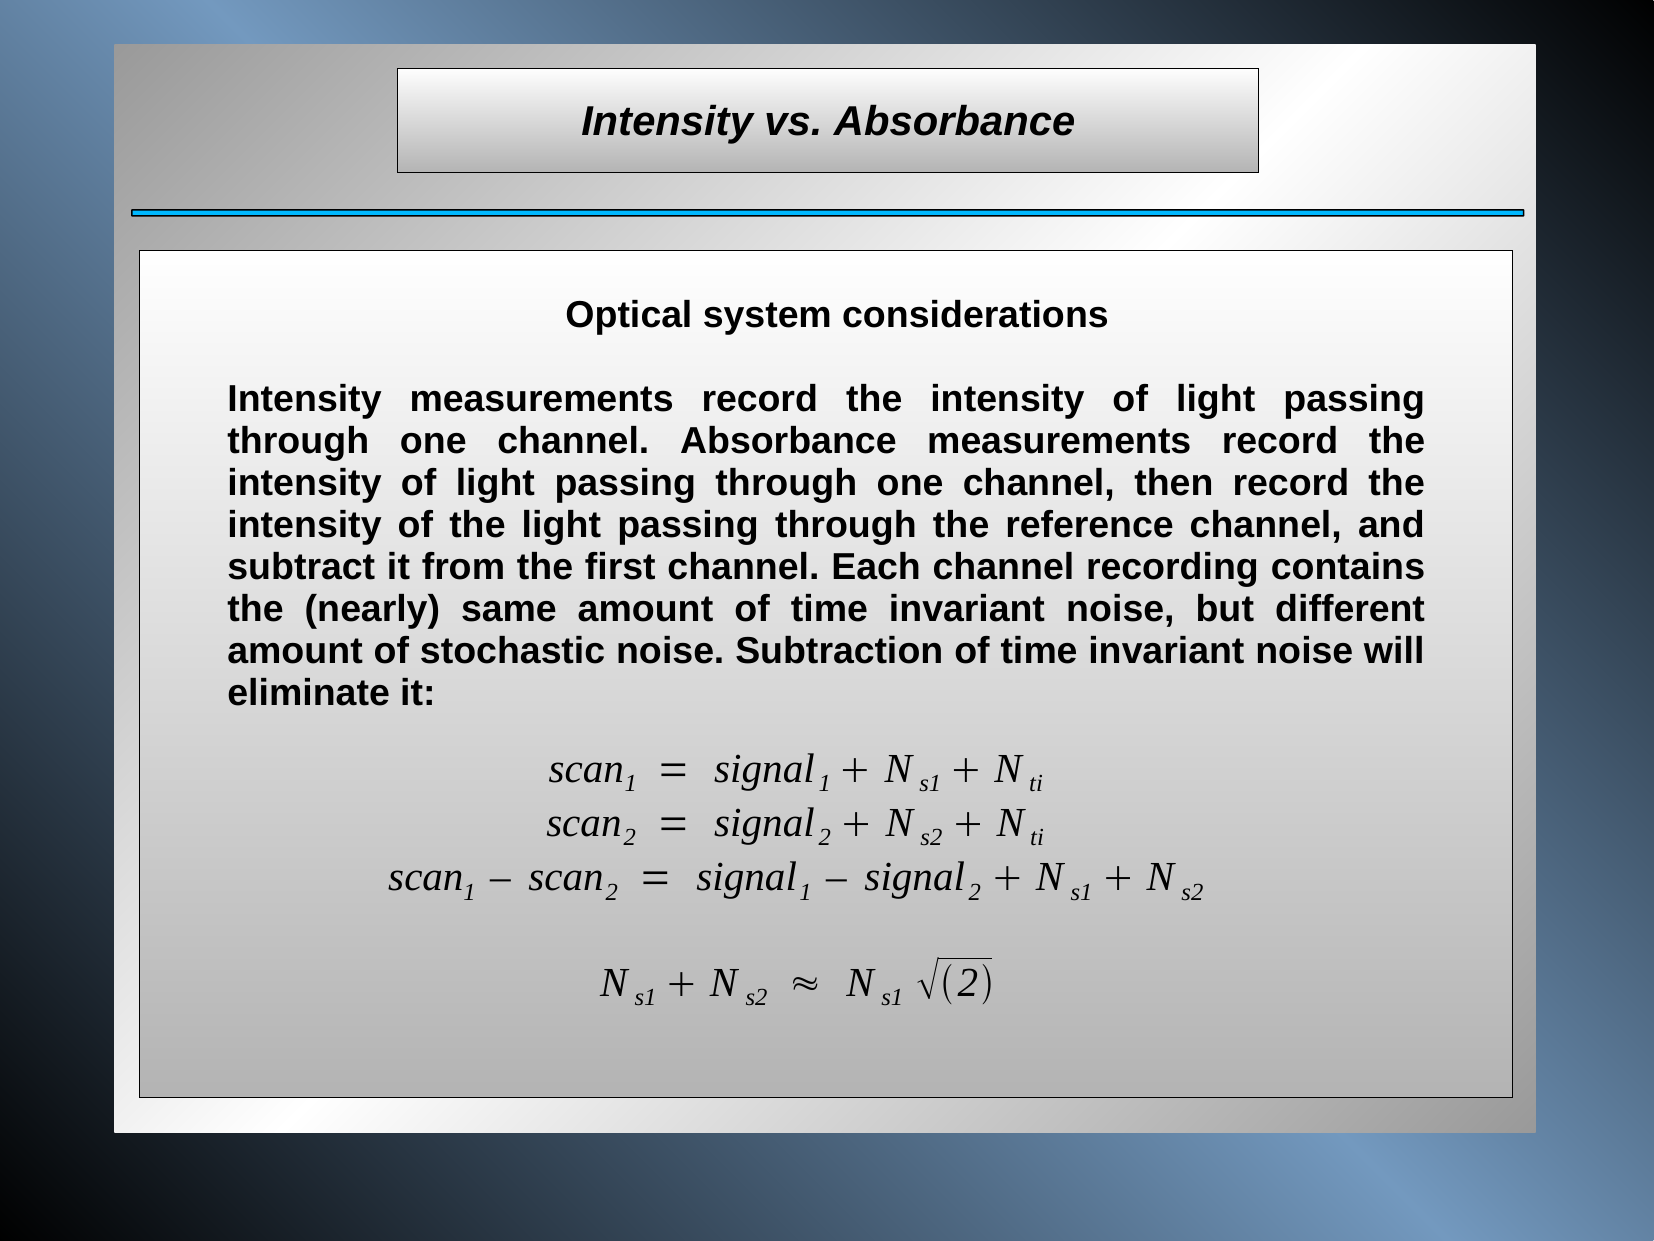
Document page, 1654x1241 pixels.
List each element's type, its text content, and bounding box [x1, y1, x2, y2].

text_box Optical system considerations Intensity measurements record the intensity of light passing through one channel. Absorbance measurements record the intensity of light passing through one channel, then record the intensity of the light passing through the reference channel, and subtract it from the first channel. Each channel recording contains the (nearly) same amount of time invariant noise, but different amount of stochastic noise. Subtraction of time invariant noise will eliminate it: [227, 293, 1427, 1026]
chart [379, 745, 1209, 1011]
text_box [139, 250, 1513, 1098]
text_box [131, 209, 1524, 216]
text_box Intensity vs. Absorbance [397, 68, 1259, 173]
